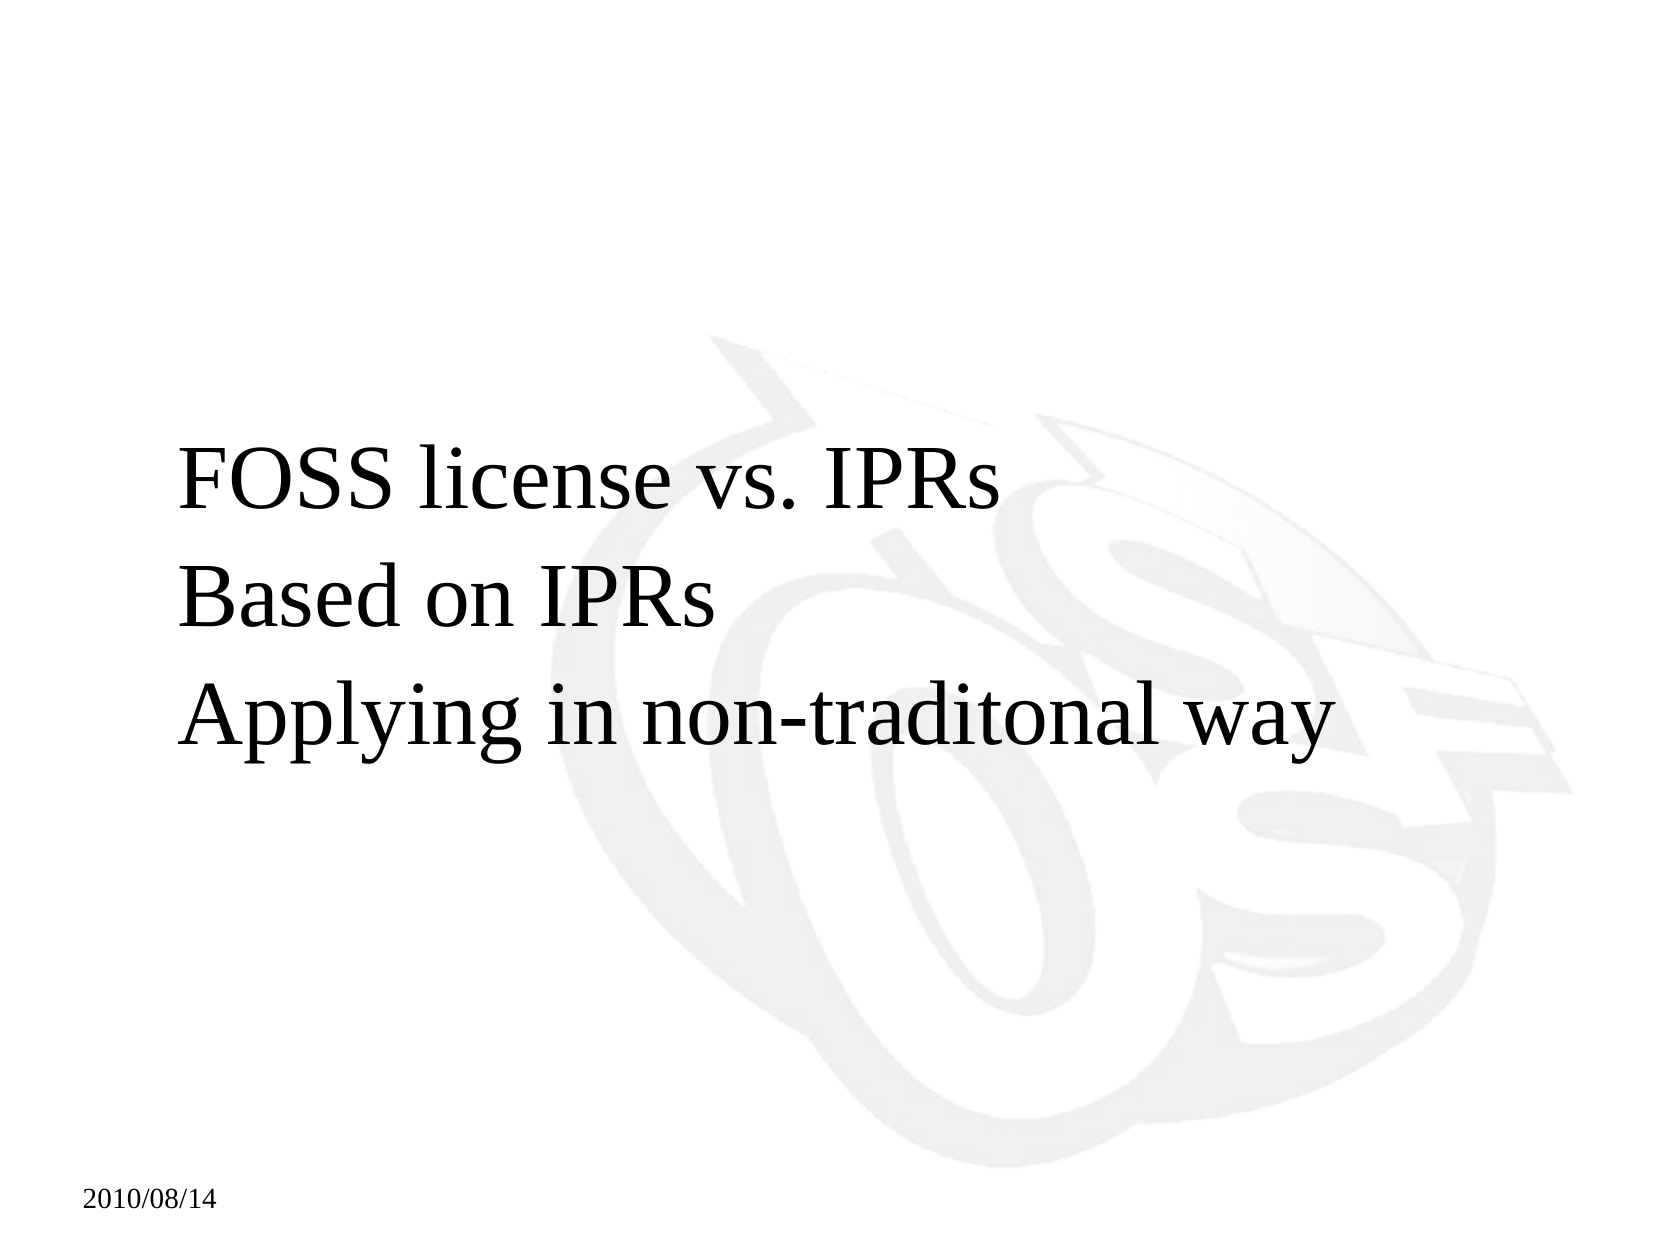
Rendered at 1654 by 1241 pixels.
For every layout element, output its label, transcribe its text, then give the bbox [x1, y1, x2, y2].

picture [551, 331, 1577, 1170]
title Applying in non-traditonal way [177, 549, 1418, 827]
title FOSS license vs. IPRs [177, 313, 1418, 549]
